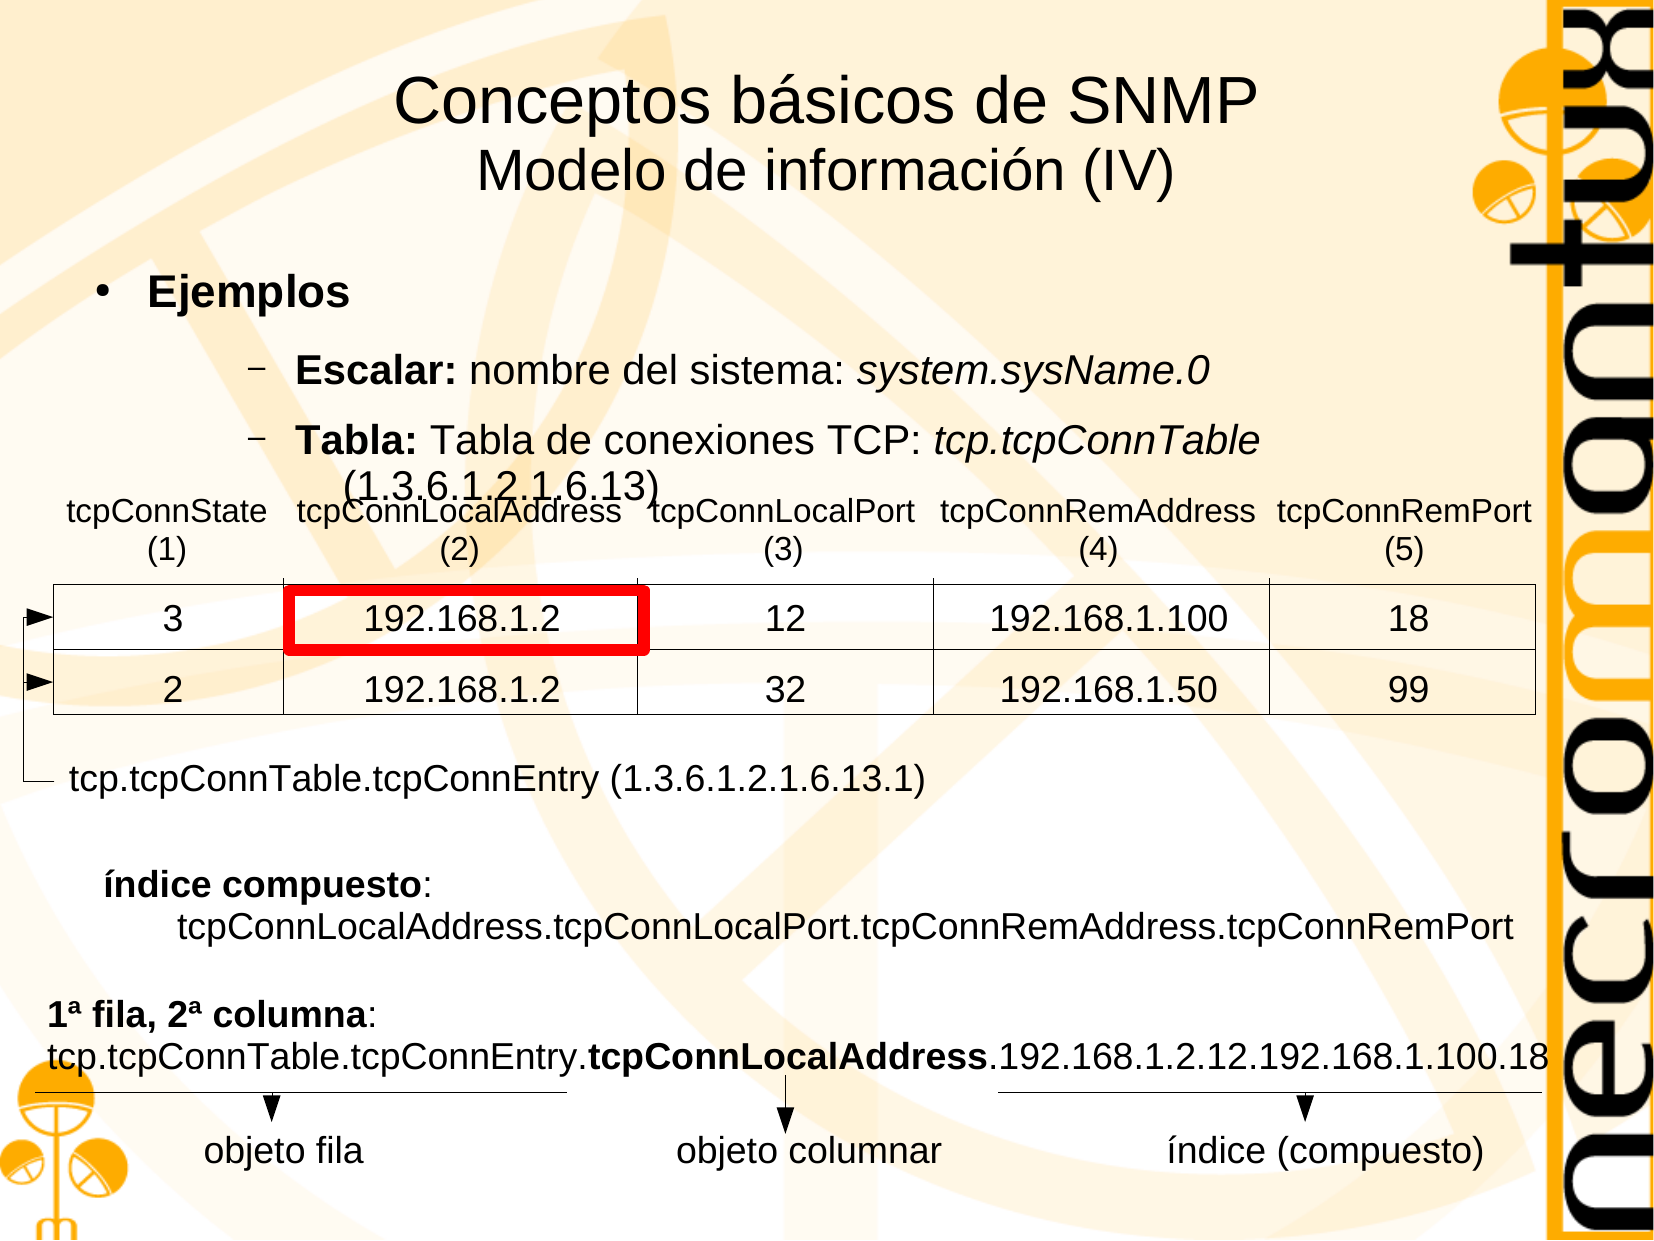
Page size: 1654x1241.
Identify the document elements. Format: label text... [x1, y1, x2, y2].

text_box tcpConnState (1) [51, 485, 247, 584]
picture [0, 0, 1654, 1240]
text_box 192.168.1.50 [984, 661, 1194, 714]
text_box tcp.tcpConnTable.tcpConnEntry (1.3.6.1.2.1.6.13.1) [54, 750, 786, 812]
text_box 192.168.1.2 [348, 715, 540, 724]
text_box 12 [750, 590, 814, 649]
list Ejemplos Escalar: nombre del sistema: system.sysName.0 Tabla: Tabla de conexiones TCP: tcp.tcpConnTable (1.3.6.1.2.1.6.13) [59, 265, 1571, 502]
text_box 192.168.1.2 [348, 596, 540, 644]
text_box 192.168.1.2 [348, 661, 540, 714]
text_box 99 [1373, 715, 1437, 724]
text_box tcpConnLocalAddress (2) [281, 485, 580, 584]
text_box 1ª fila, 2ª columna: tcp.tcpConnTable.tcpConnEntry.tcpConnLocalAddress.192.168.1.2.12.192.168.1.100.18 [32, 986, 1292, 1099]
text_box 99 [1373, 661, 1437, 714]
text_box 192.168.1.50 [984, 715, 1194, 724]
text_box 2 [147, 715, 195, 724]
text_box objeto columnar [661, 1122, 909, 1184]
text_box tcpConnLocalPort (3) [636, 485, 884, 584]
text_box 3 [147, 590, 195, 649]
text_box 32 [750, 661, 814, 714]
title Conceptos básicos de SNMP Modelo de información (IV) [82, 54, 1571, 211]
text_box objeto fila [188, 1122, 350, 1184]
text_box 192.168.1.100 [974, 590, 1200, 649]
text_box 18 [1373, 590, 1437, 649]
text_box índice compuesto: tcpConnLocalAddress.tcpConnLocalPort.tcpConnRemAddress.tcpConnRemPort [88, 856, 1289, 967]
text_box 2 [147, 661, 195, 714]
text_box 32 [750, 715, 814, 724]
text_box tcpConnRemAddress (4) [925, 485, 1216, 584]
text_box índice (compuesto) [1151, 1122, 1443, 1184]
text_box tcpConnRemPort (5) [1262, 485, 1502, 584]
